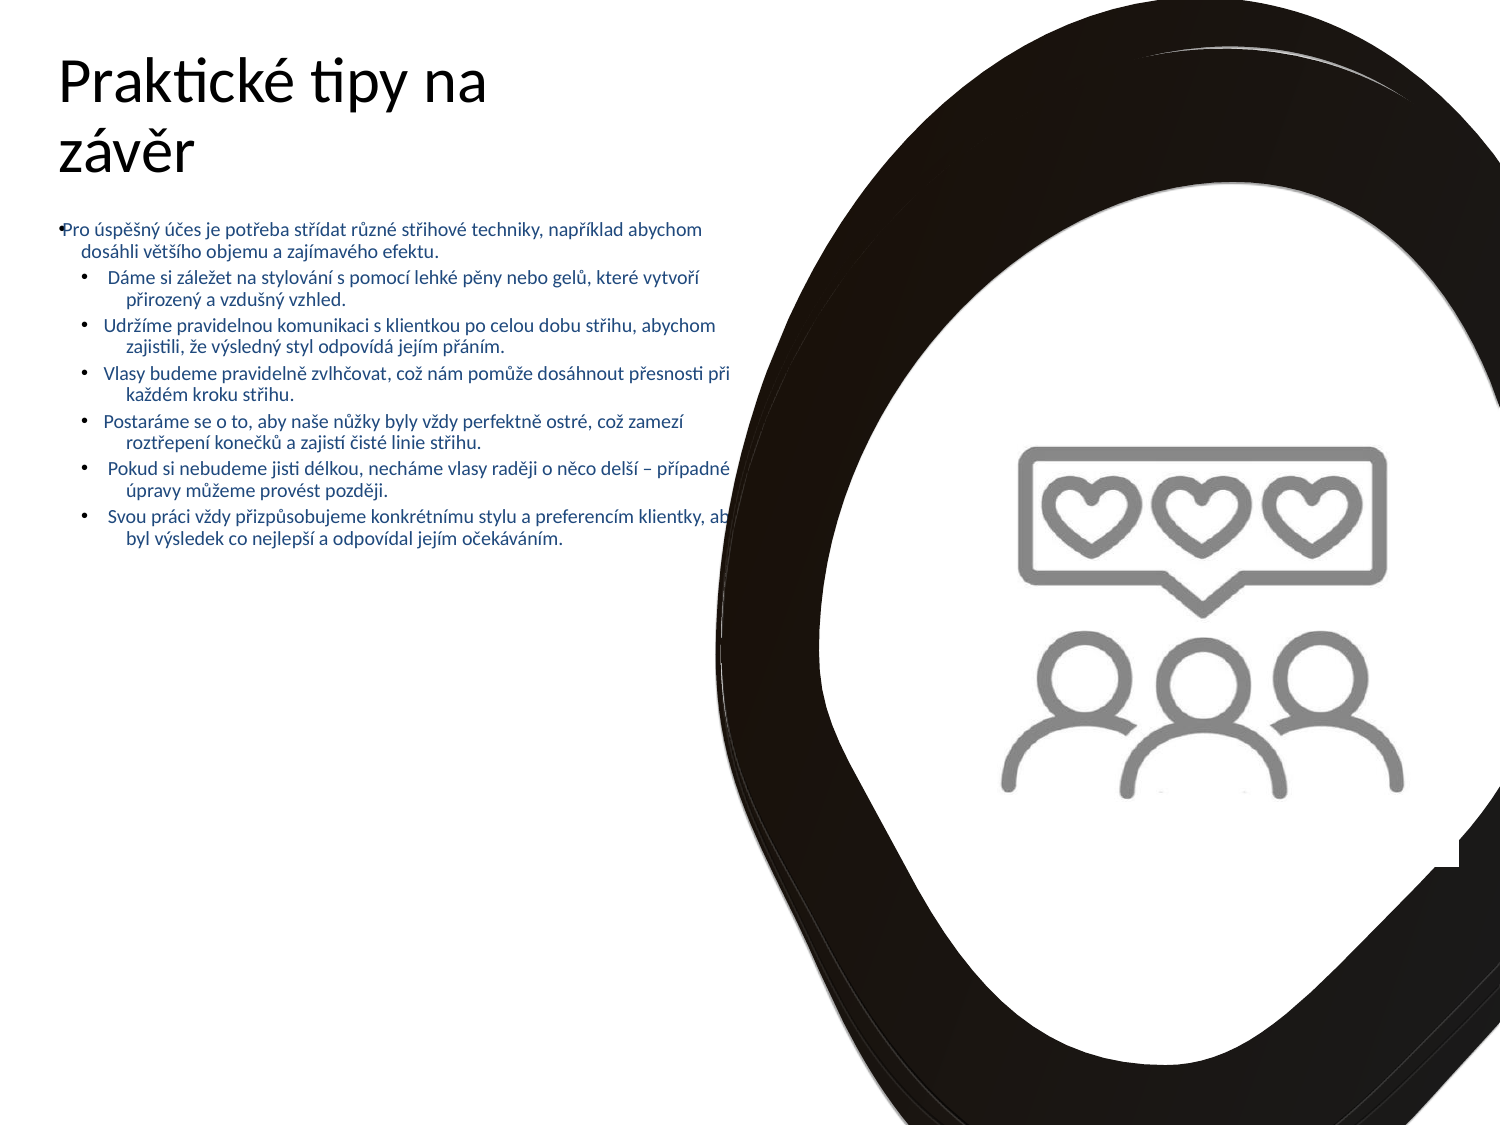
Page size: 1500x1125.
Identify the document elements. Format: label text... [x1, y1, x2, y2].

text_box [0, 0, 1500, 1125]
title Praktické tipy na závěr [43, 0, 630, 212]
picture [948, 409, 1459, 867]
list Pro úspěšný účes je potřeba střídat různé střihové techniky, například abychom dosáhli většího objemu a zajímavého efektu. Dáme si záležet na stylování s pomocí lehké pěny nebo gelů, které vytvoří přirozený a vzdušný vzhled. Udržíme pravidelnou komunikaci s klientkou po celou dobu střihu, abychom zajistili, že výsledný styl odpovídá jejím přáním. Vlasy budeme pravidelně zvlhčovat, což nám pomůže dosáhnout přesnosti při každém kroku střihu. Postaráme se o to, aby naše nůžky byly vždy perfektně ostré, což zamezí roztřepení konečků a zajistí čisté linie střihu. Pokud si nebudeme jisti délkou, necháme vlasy raději o něco delší – případné úpravy můžeme provést později. Svou práci vždy přizpůsobujeme konkrétnímu stylu a preferencím klientky, aby byl výsledek co nejlepší a odpovídal jejím očekáváním. [43, 212, 764, 563]
